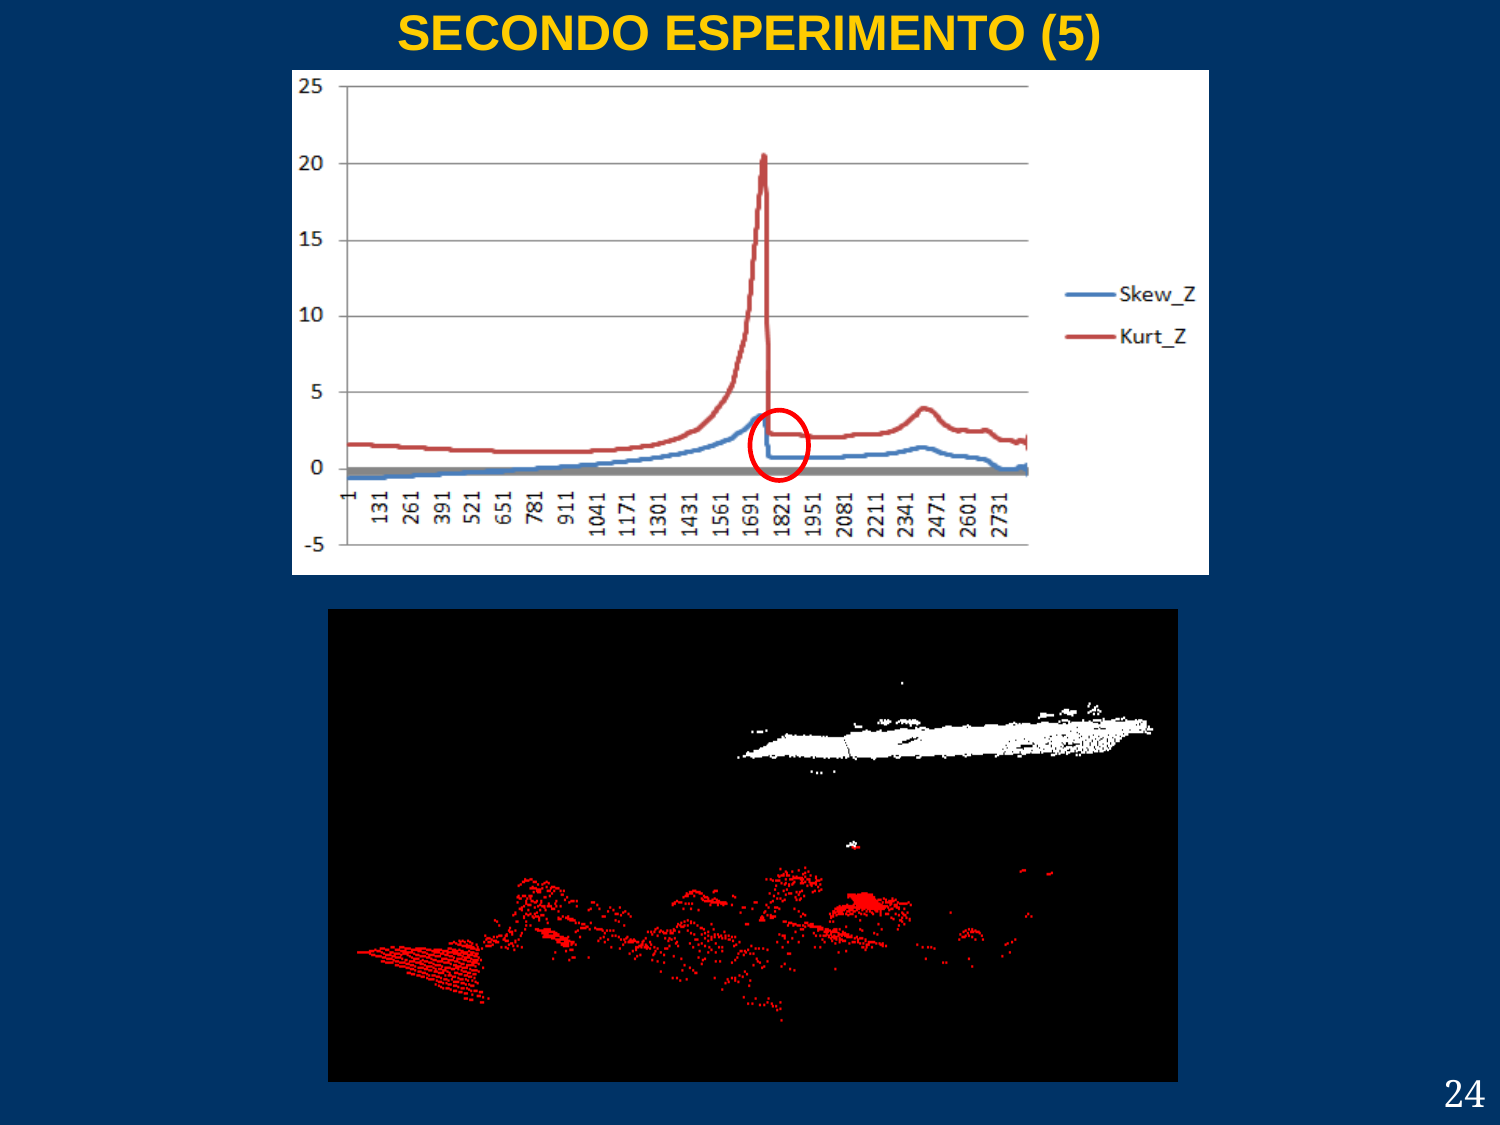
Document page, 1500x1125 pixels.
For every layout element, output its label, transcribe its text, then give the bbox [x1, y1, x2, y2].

picture [328, 609, 1178, 1082]
picture [292, 70, 1209, 575]
text_box SECONDO ESPERIMENTO (5) [0, 0, 1500, 69]
slide_number <numero> [1149, 1062, 1500, 1125]
